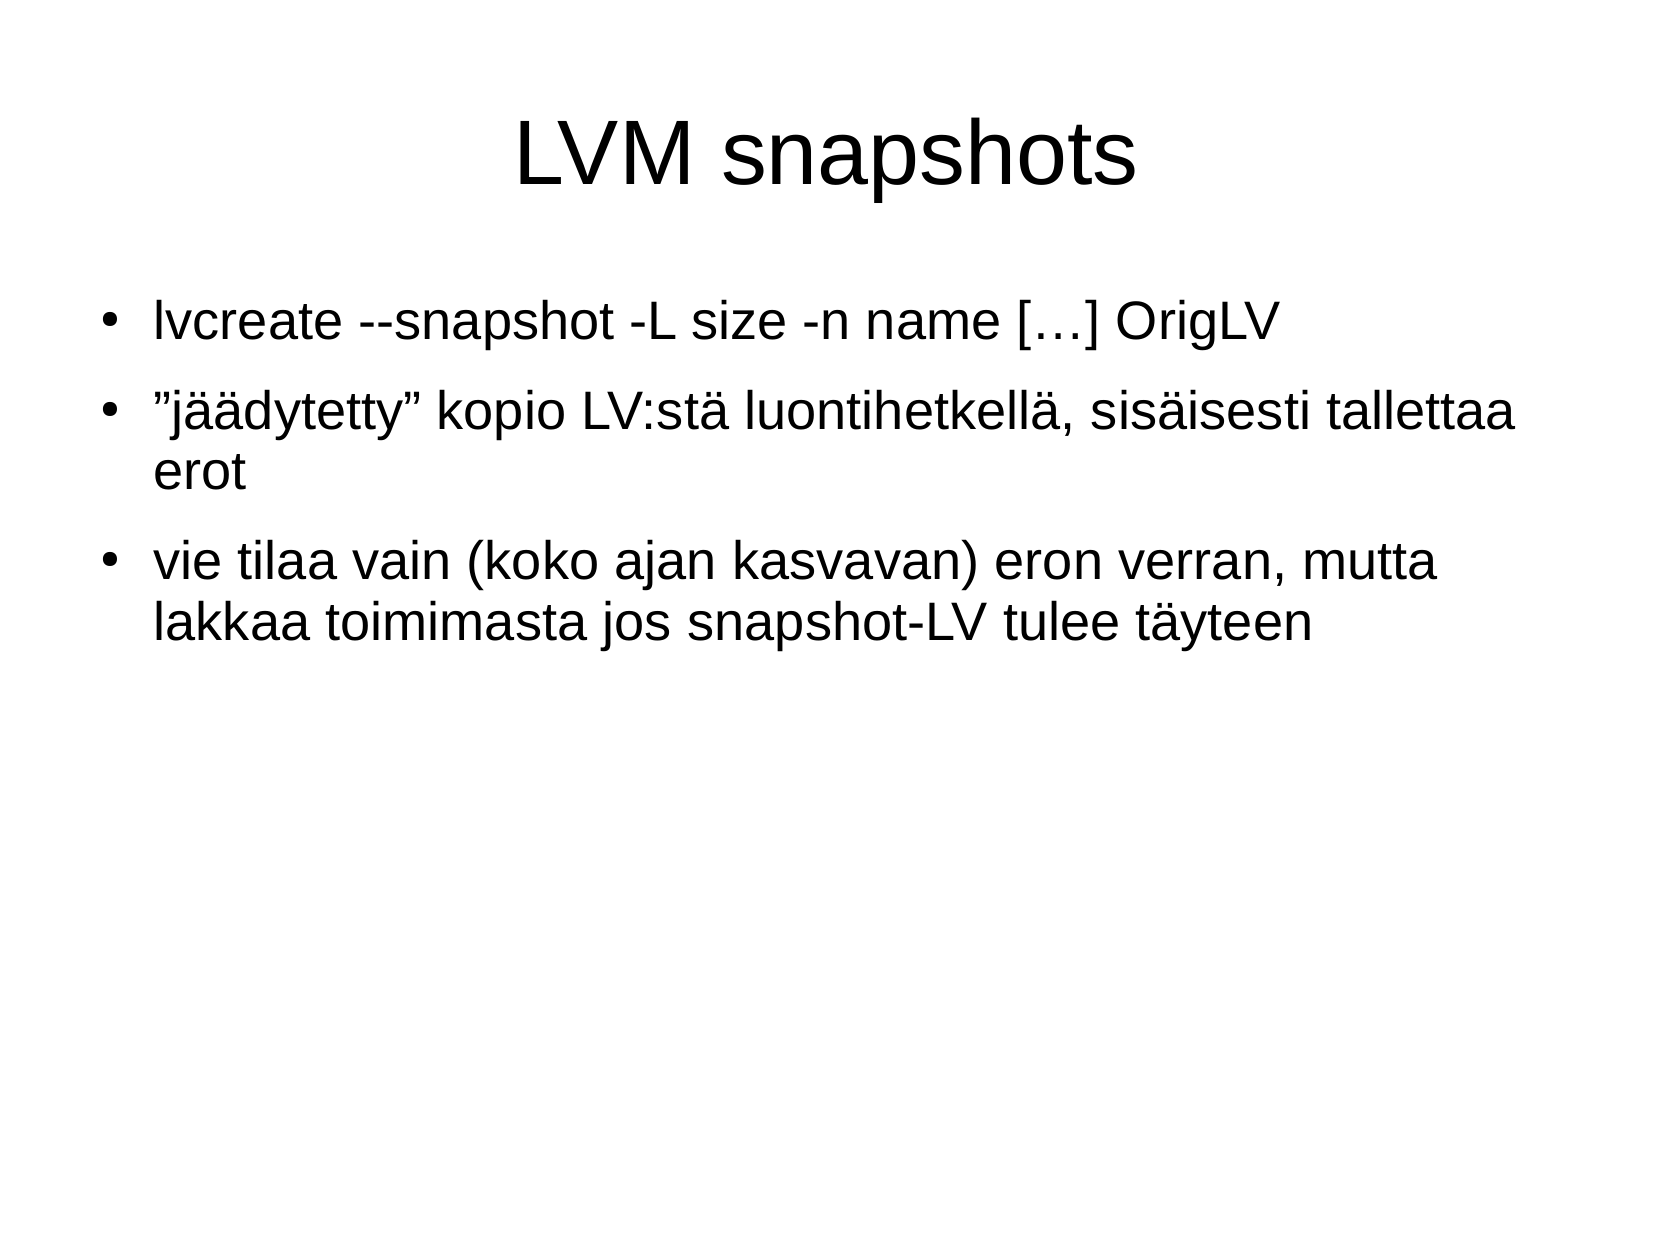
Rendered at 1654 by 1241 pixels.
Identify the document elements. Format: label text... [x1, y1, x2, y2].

list lvcreate --snapshot -L size -n name […] OrigLV ”jäädytetty” kopio LV:stä luontihetkellä, sisäisesti tallettaa erot vie tilaa vain (koko ajan kasvavan) eron verran, mutta lakkaa toimimasta jos snapshot-LV tulee täyteen [82, 290, 1571, 1010]
title LVM snapshots [82, 49, 1571, 257]
